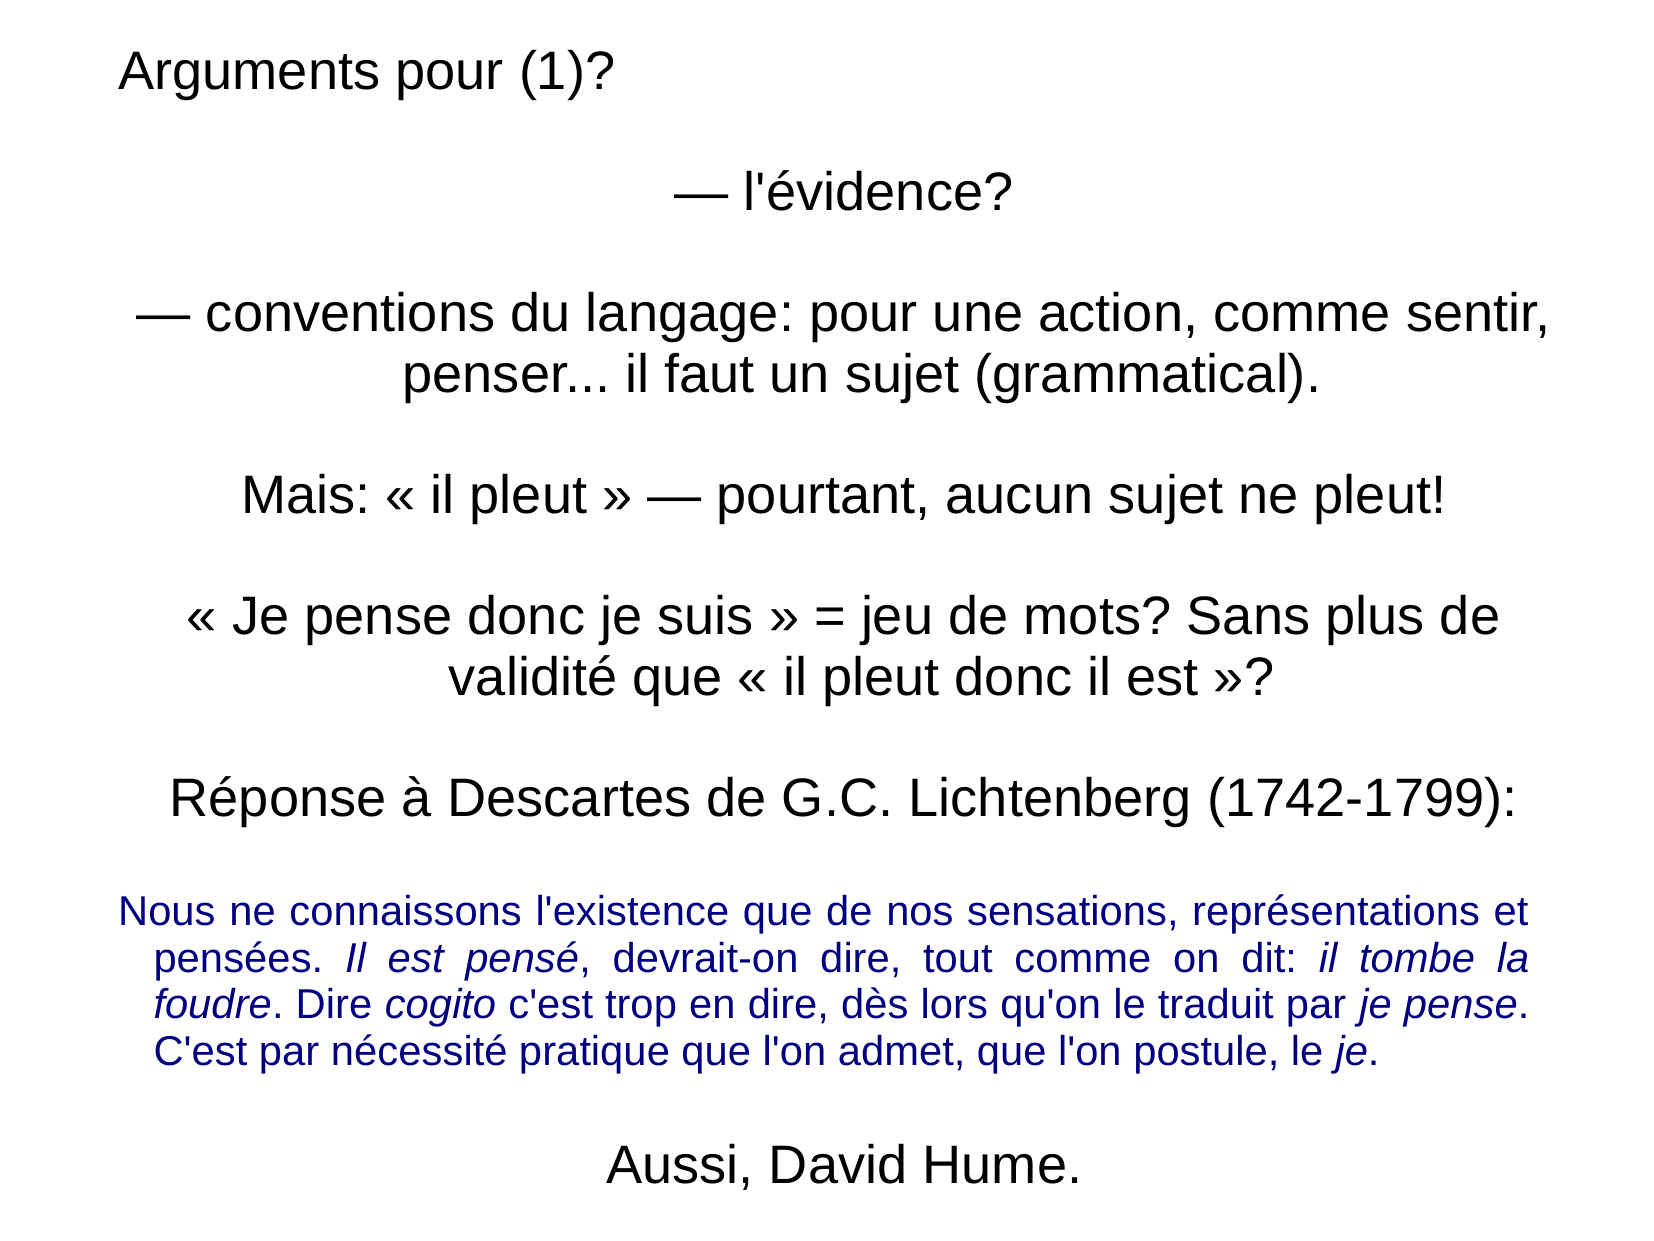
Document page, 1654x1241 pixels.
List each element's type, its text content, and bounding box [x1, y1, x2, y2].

subtitle Arguments pour (1)? — l'évidence? — conventions du langage: pour une action, comme sentir, penser... il faut un sujet (grammatical). Mais: « il pleut » — pourtant, aucun sujet ne pleut! « Je pense donc je suis » = jeu de mots? Sans plus de validité que « il pleut donc il est »? Réponse à Descartes de G.C. Lichtenberg (1742-1799): Nous ne connaissons l'existence que de nos sensations, représentations et pensées. Il est pensé, devrait-on dire, tout comme on dit: il tombe la foudre. Dire cogito c'est trop en dire, dès lors qu'on le traduit par je pense. C'est par nécessité pratique que l'on admet, que l'on postule, le je. Aussi, David Hume. [82, 40, 1571, 1196]
